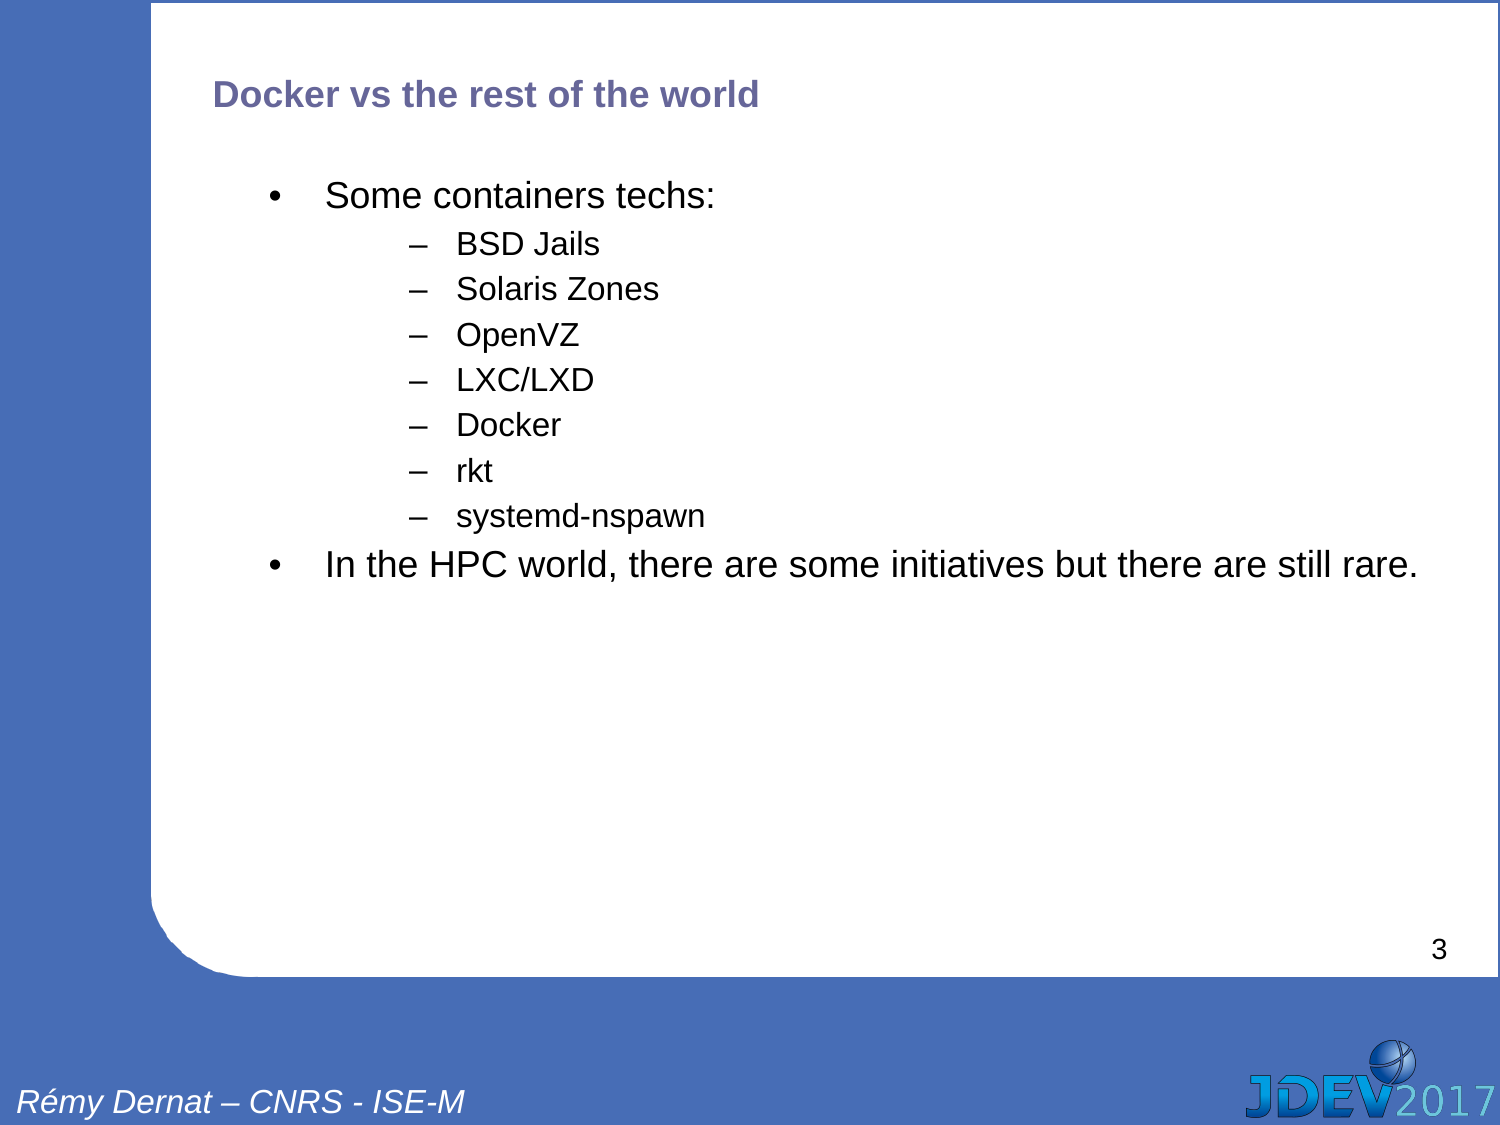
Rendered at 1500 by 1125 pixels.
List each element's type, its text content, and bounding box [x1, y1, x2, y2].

title Docker vs the rest of the world [212, 24, 1447, 164]
text_box Rémy Dernat – CNRS - ISE-M [0, 1075, 488, 1125]
list Some containers techs: BSD Jails Solaris Zones OpenVZ LXC/LXD Docker rkt systemd-nspawn In the HPC world, there are some initiatives but there are still rare. [212, 174, 1448, 828]
picture [0, 0, 1500, 1125]
